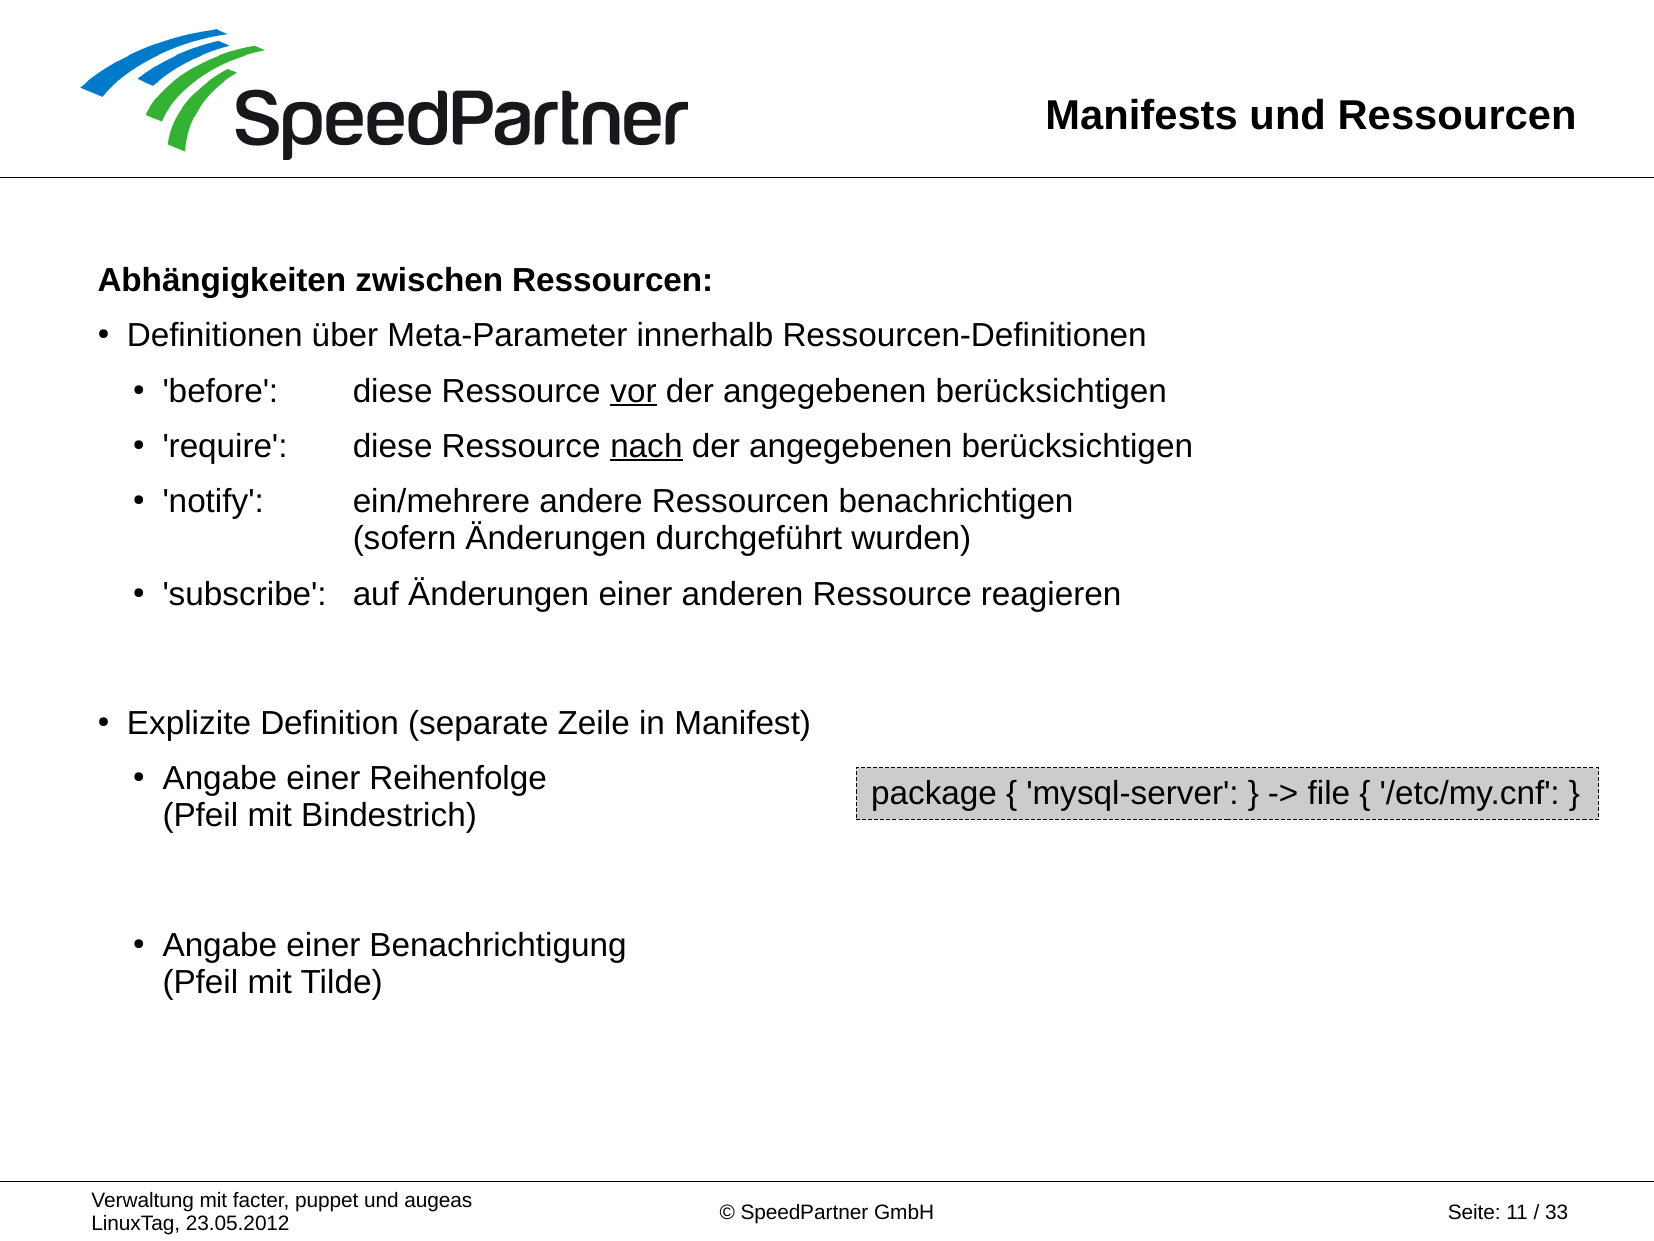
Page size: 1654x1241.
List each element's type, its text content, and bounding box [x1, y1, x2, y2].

title Manifests und Ressourcen [590, 70, 1577, 160]
text_box Abhängigkeiten zwischen Ressourcen: Definitionen über Meta-Parameter innerhalb Ressourcen-Definitionen 'before': diese Ressource vor der angegebenen berücksichtigen 'require': diese Ressource nach der angegebenen berücksichtigen 'notify': ein/mehrere andere Ressourcen benachrichtigen (sofern Änderungen durchgeführt wurden) 'subscribe': auf Änderungen einer anderen Ressource reagieren Explizite Definition (separate Zeile in Manifest) Angabe einer Reihenfolge (Pfeil mit Bindestrich) Angabe einer Benachrichtigung (Pfeil mit Tilde) [82, 253, 1565, 1177]
picture [80, 29, 688, 160]
text_box package { 'mysql-server': } -> file { '/etc/my.cnf': } [856, 767, 1599, 820]
